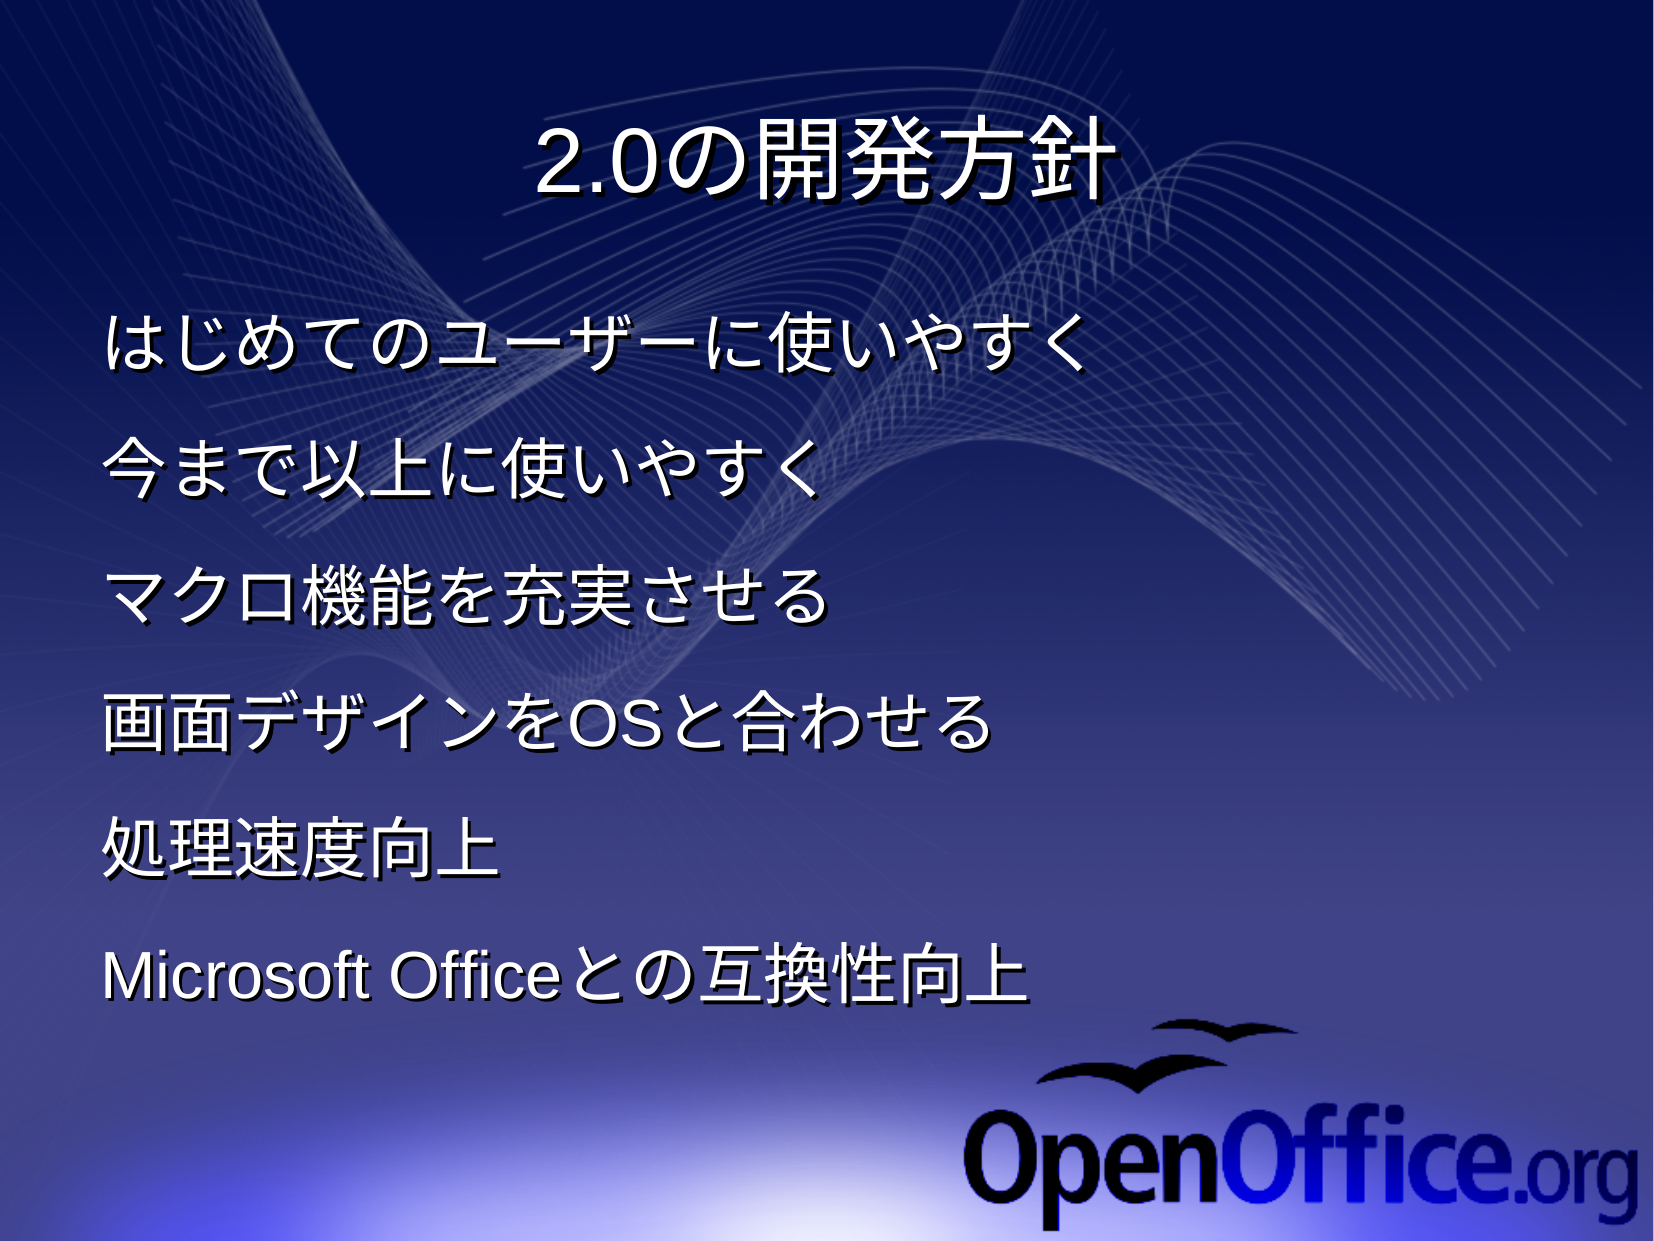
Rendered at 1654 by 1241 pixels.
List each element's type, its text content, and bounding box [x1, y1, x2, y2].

list はじめてのユーザーに使いやすく 今まで以上に使いやすく マクロ機能を充実させる 画面デザインをOSと合わせる 処理速度向上 Microsoft Officeとの互換性向上 [82, 290, 1571, 1109]
title 2.0の開発方針 [82, 49, 1571, 257]
picture [0, 0, 1654, 1241]
